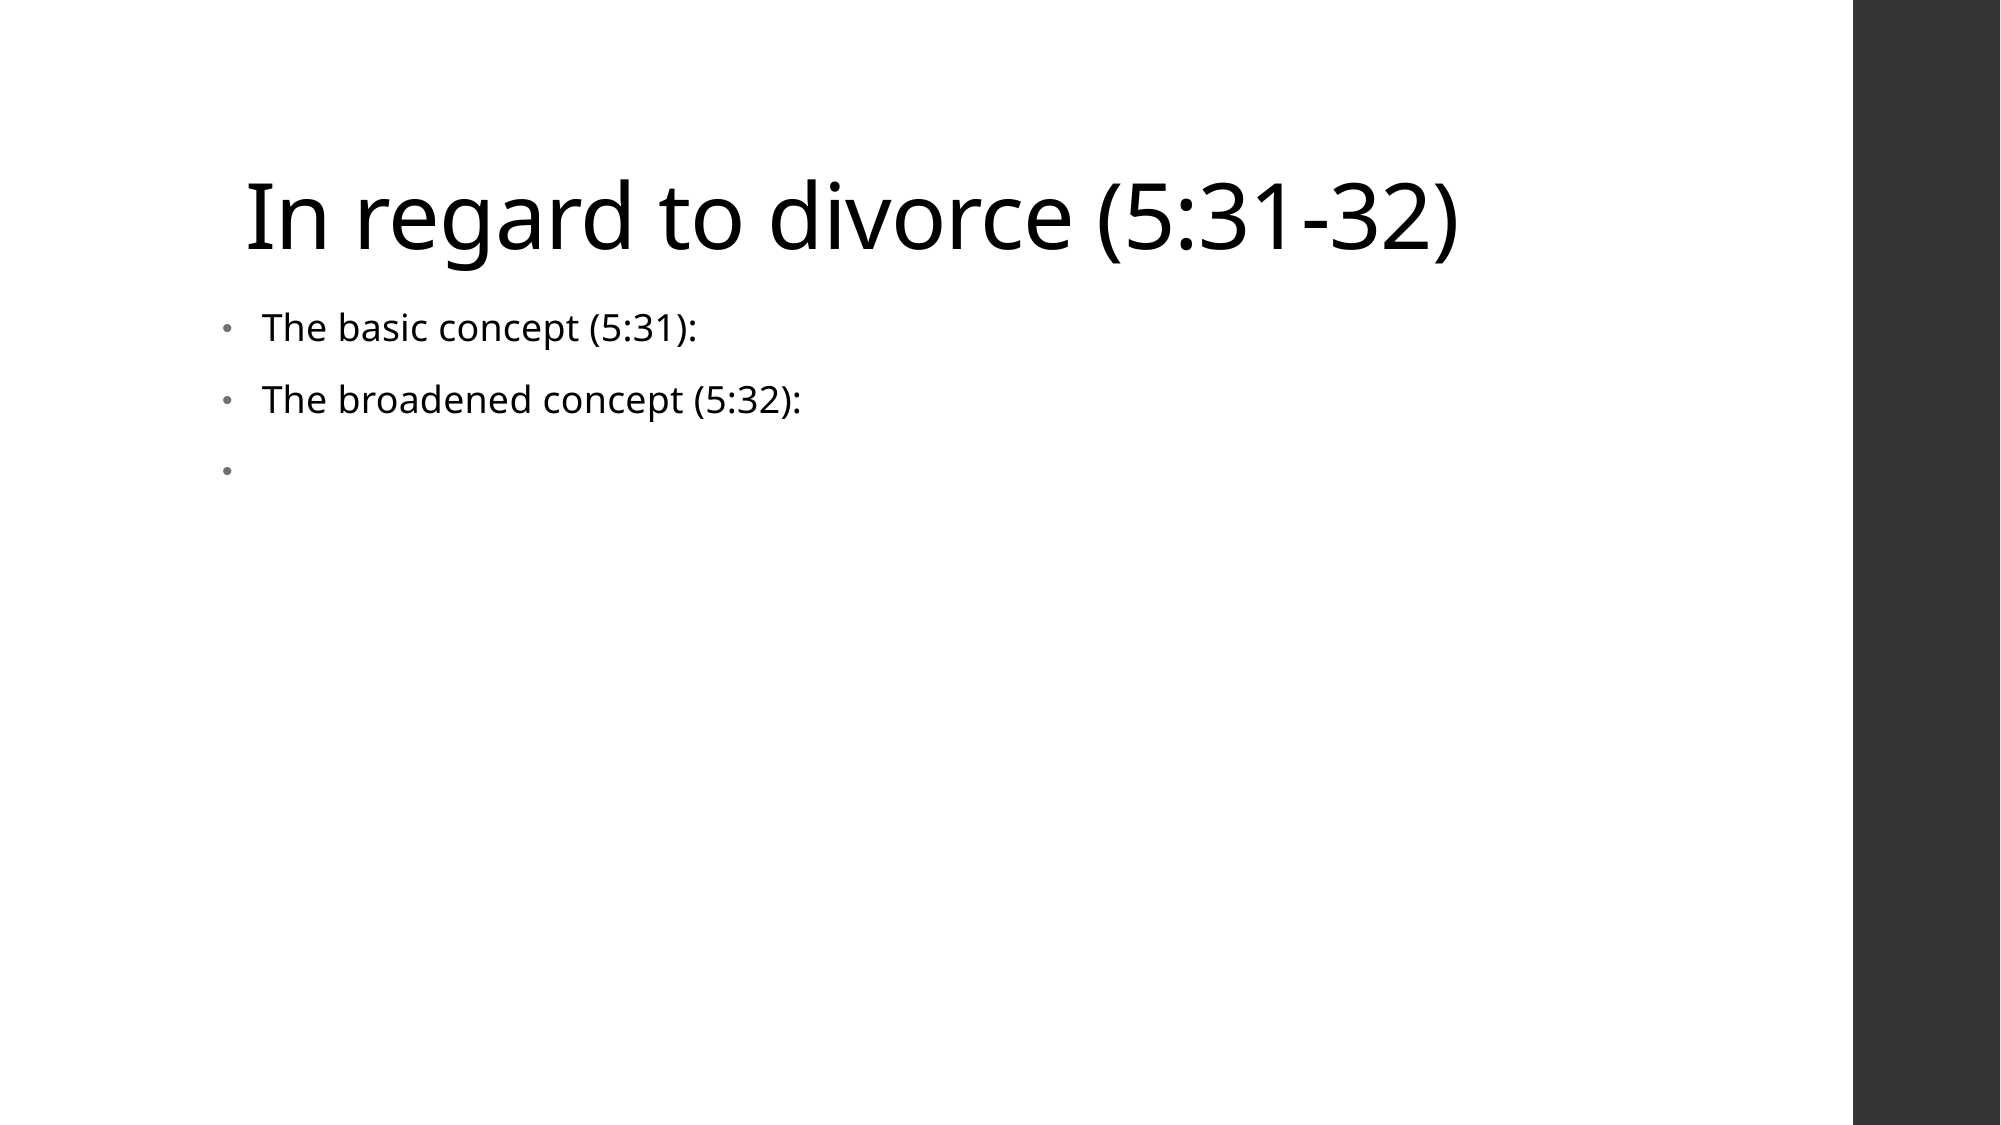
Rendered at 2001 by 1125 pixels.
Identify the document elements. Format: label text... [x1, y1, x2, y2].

list The basic concept (5:31): The broadened concept (5:32): [206, 299, 1617, 1014]
title In regard to divorce (5:31-32) [206, 60, 1797, 278]
